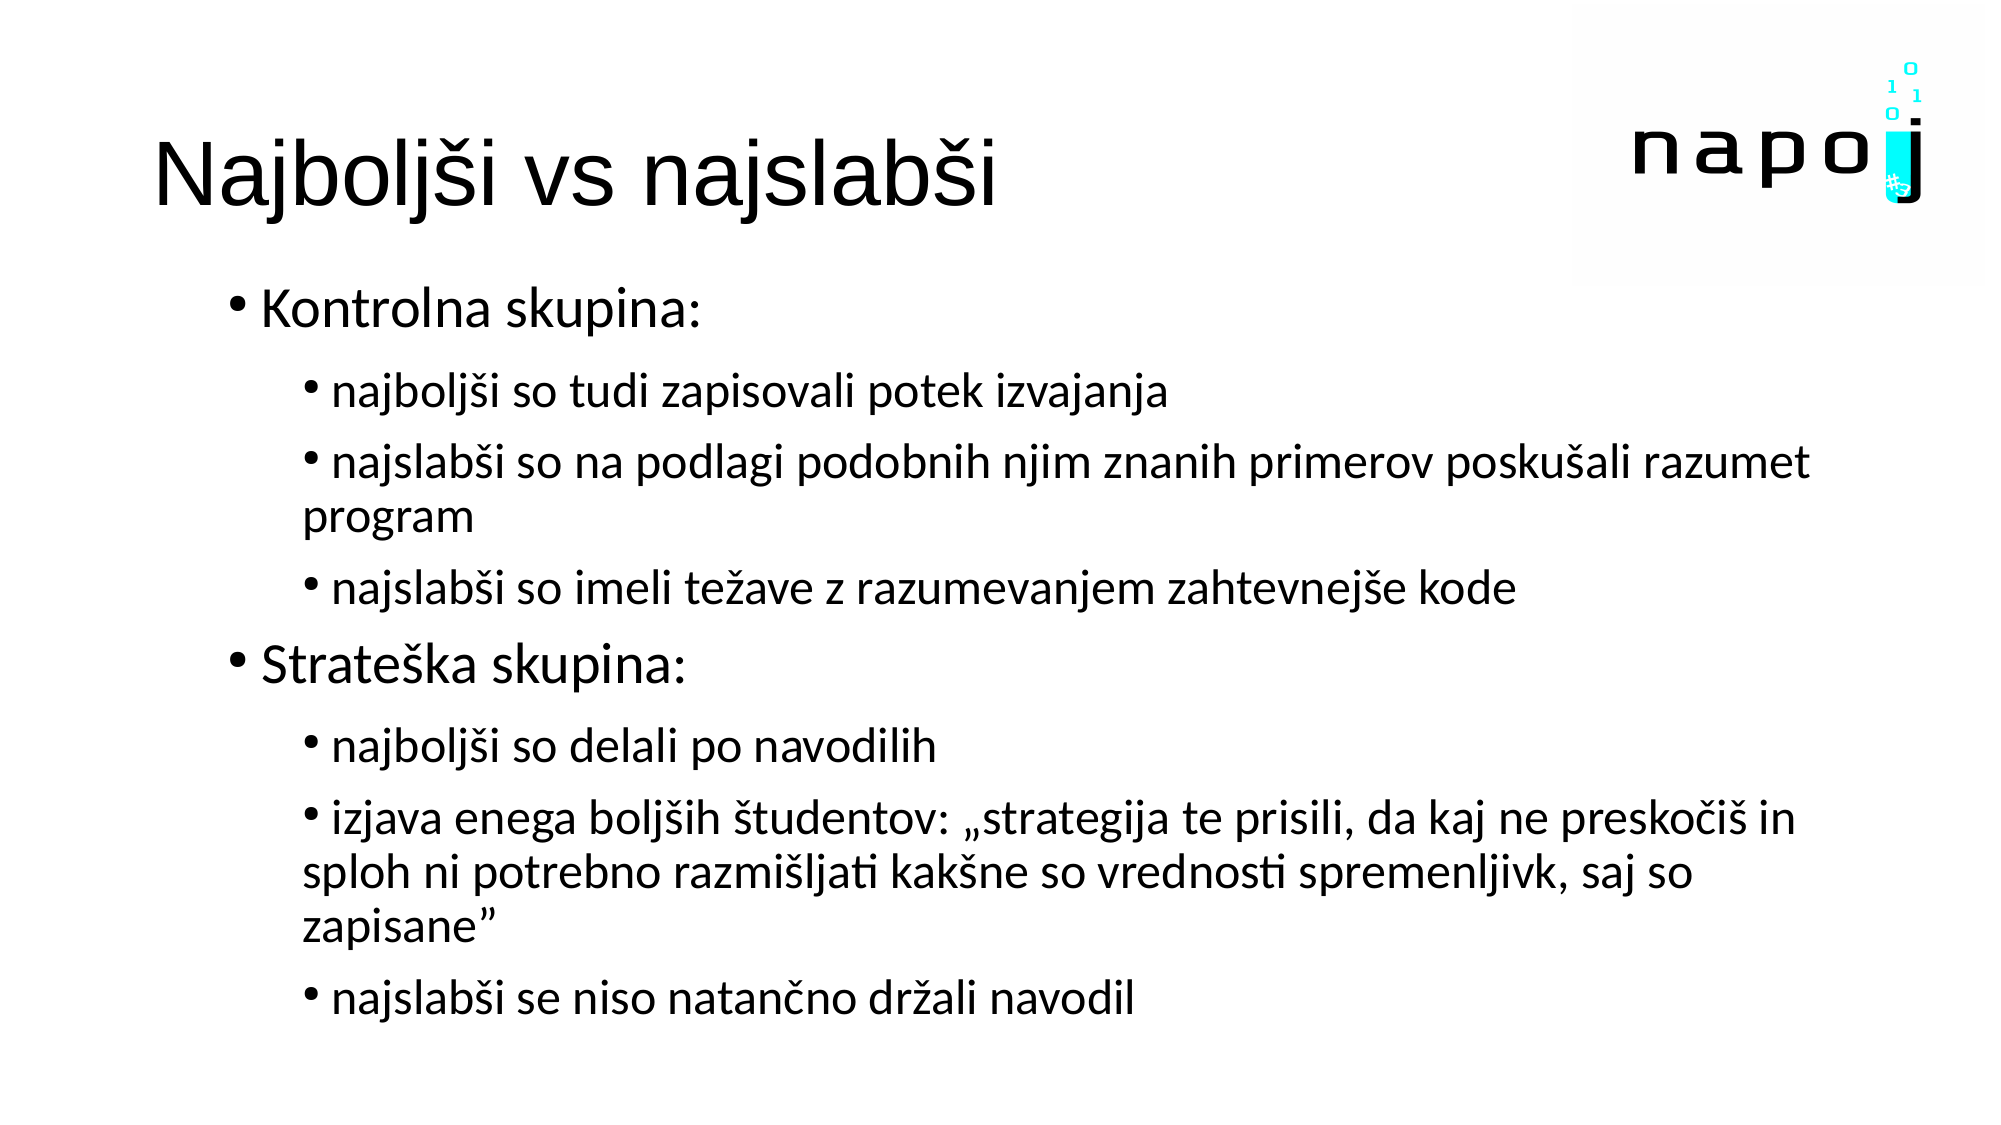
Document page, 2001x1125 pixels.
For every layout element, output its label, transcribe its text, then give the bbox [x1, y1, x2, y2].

list Kontrolna skupina: najboljši so tudi zapisovali potek izvajanja najslabši so na podlagi podobnih njim znanih primerov poskušali razumet program najslabši so imeli težave z razumevanjem zahtevnejše kode Strateška skupina: najboljši so delali po navodilih izjava enega boljših študentov: „strategija te prisili, da kaj ne preskočiš in sploh ni potrebno razmišljati kakšne so vrednosti spremenljivk, saj so zapisane” najslabši se niso natančno držali navodil [137, 270, 1863, 1066]
picture [1572, 4, 1985, 286]
title Najboljši vs najslabši [137, 59, 1863, 270]
